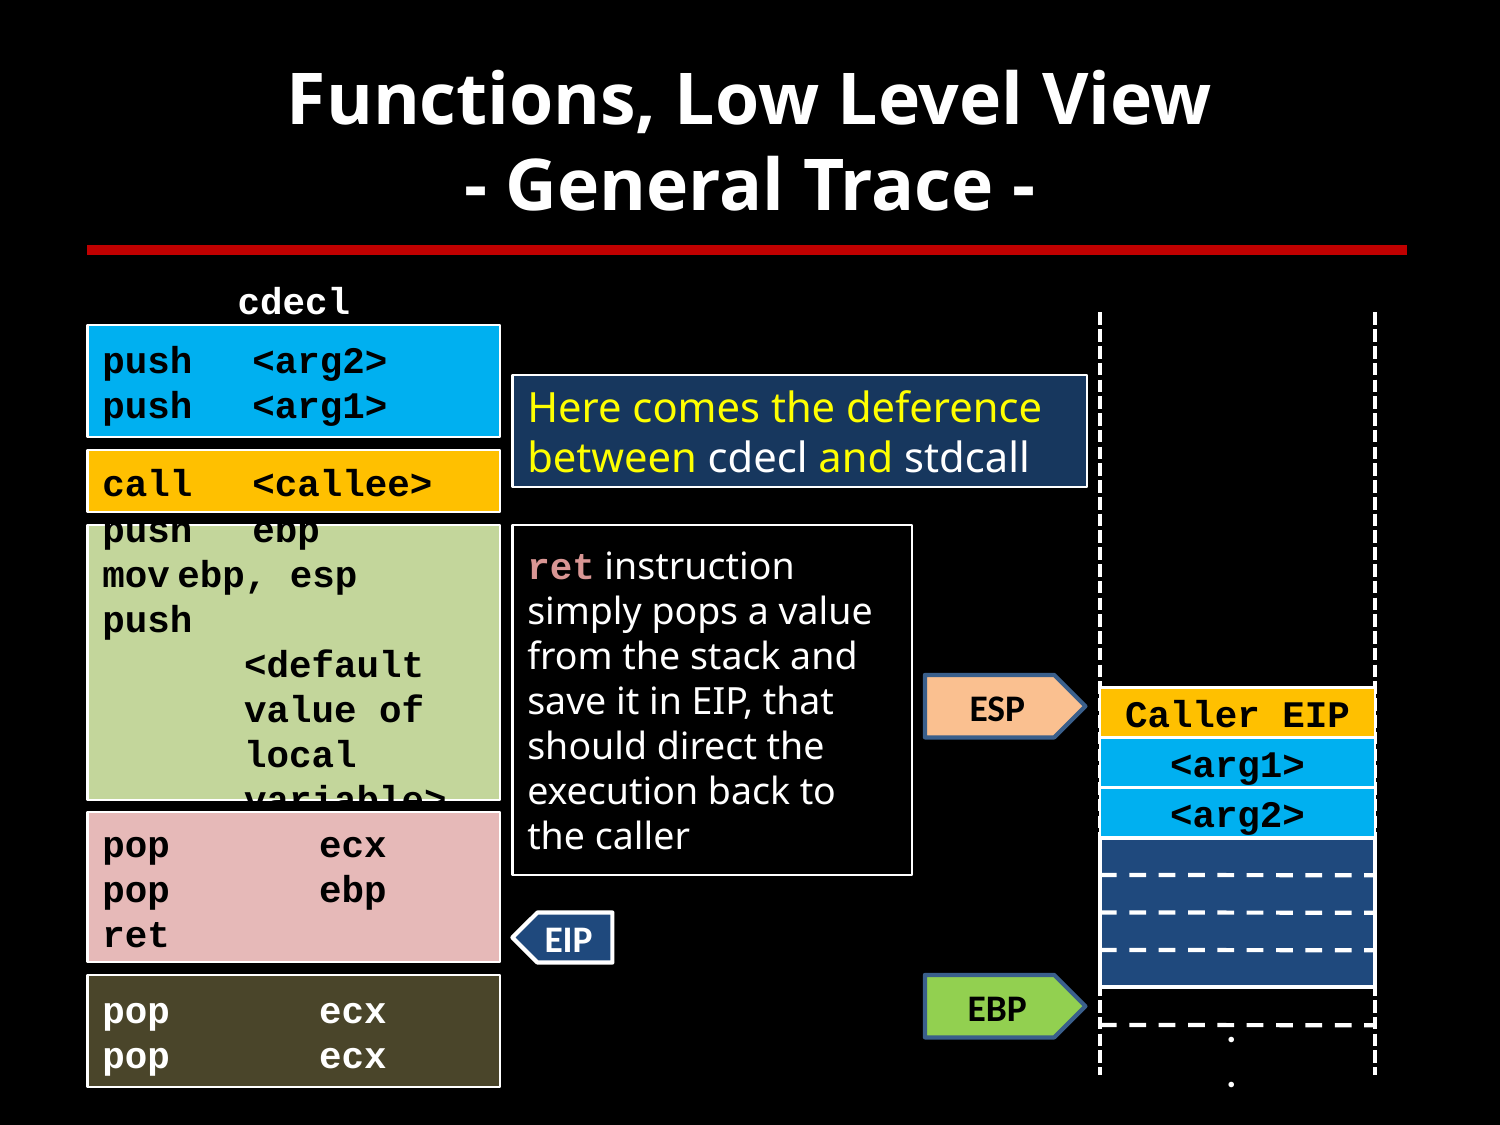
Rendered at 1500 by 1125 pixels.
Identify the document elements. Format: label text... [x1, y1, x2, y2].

text_box ret instruction simply pops a value from the stack and save it in EIP, that should direct the execution back to the caller [512, 525, 913, 875]
text_box Here comes the deference between cdecl and stdcall [512, 375, 1088, 488]
text_box push <arg2> push <arg1> [87, 325, 500, 438]
title Functions, Low Level View - General Trace - [75, 45, 1425, 233]
text_box [1100, 838, 1375, 988]
text_box Caller EIP [1100, 687, 1375, 738]
text_box EIP [512, 912, 613, 963]
text_box EBP [924, 974, 1086, 1038]
text_box <arg2> [1100, 788, 1375, 838]
text_box ESP [924, 674, 1086, 738]
text_box pop ecx pop ebp ret [87, 812, 500, 963]
text_box call <callee> [87, 449, 500, 513]
text_box cdecl [87, 275, 500, 325]
text_box . . [1087, 1012, 1375, 1088]
text_box push ebp mov ebp, esp push <default value of local variable> [87, 525, 500, 800]
text_box <arg1> [1100, 738, 1375, 788]
text_box pop ecx pop ecx [87, 975, 500, 1088]
